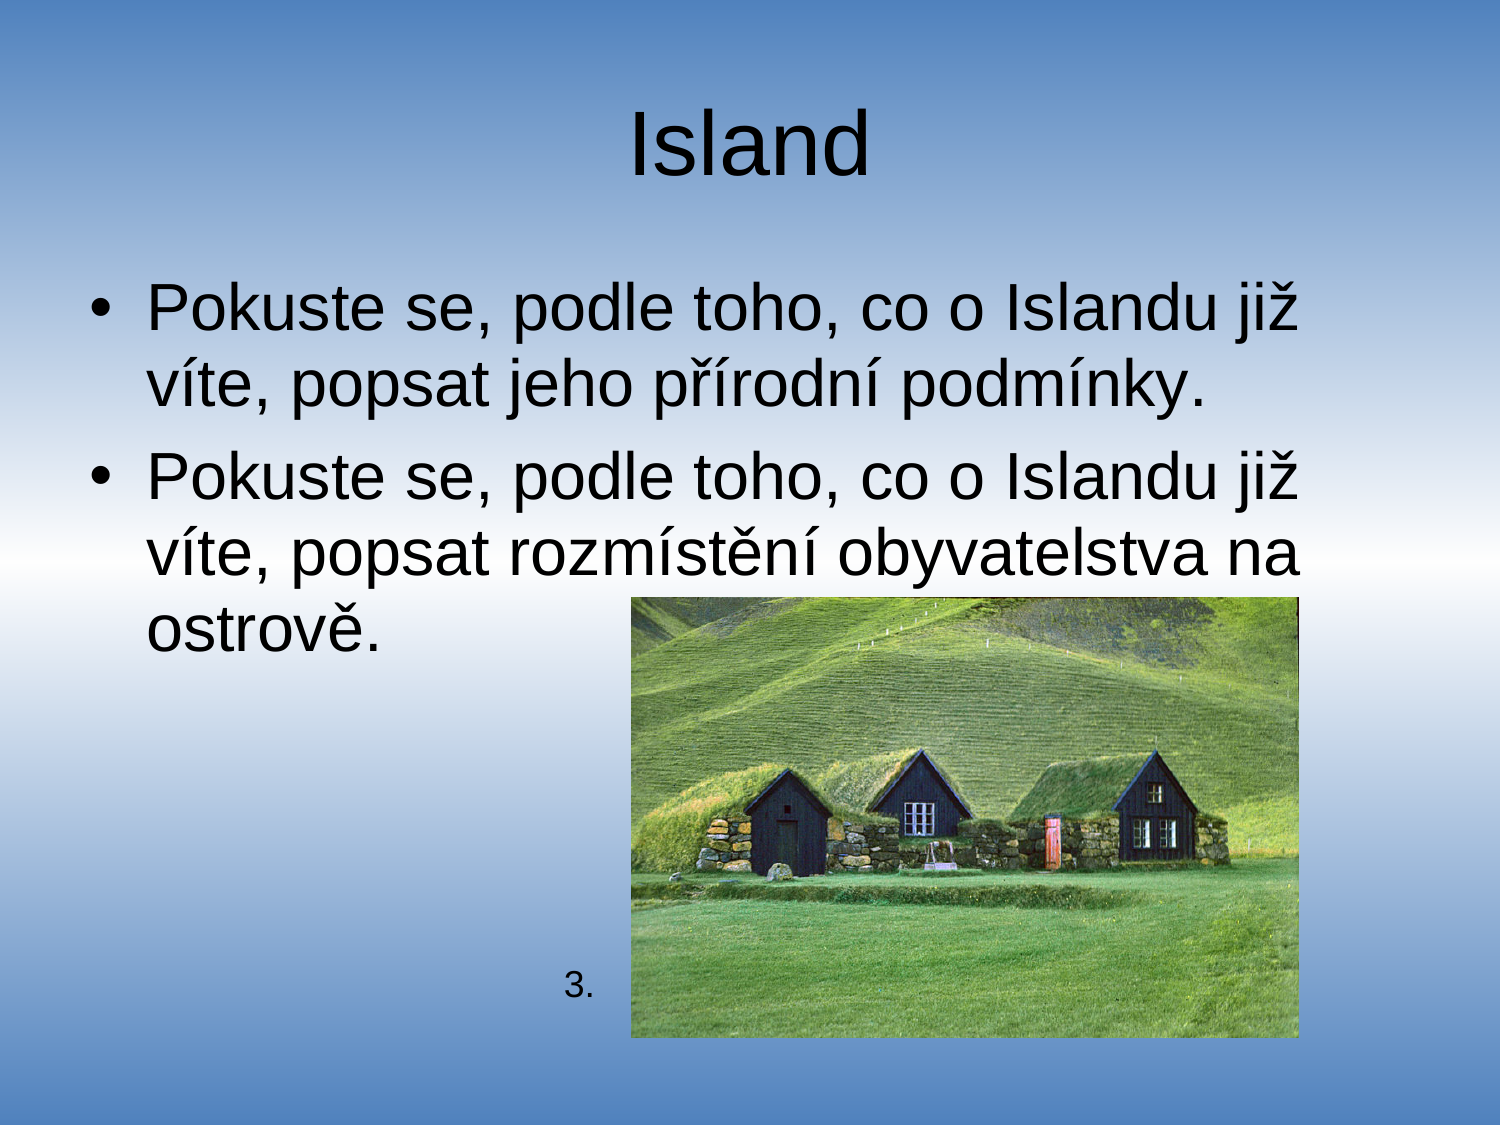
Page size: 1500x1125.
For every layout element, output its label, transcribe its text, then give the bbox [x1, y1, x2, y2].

text_box 3. [549, 952, 621, 1013]
title Island [75, 45, 1426, 233]
list Pokuste se, podle toho, co o Islandu již víte, popsat jeho přírodní podmínky. Pokuste se, podle toho, co o Islandu již víte, popsat rozmístění obyvatelstva na ostrově. [75, 262, 1426, 1006]
picture [631, 597, 1299, 1038]
